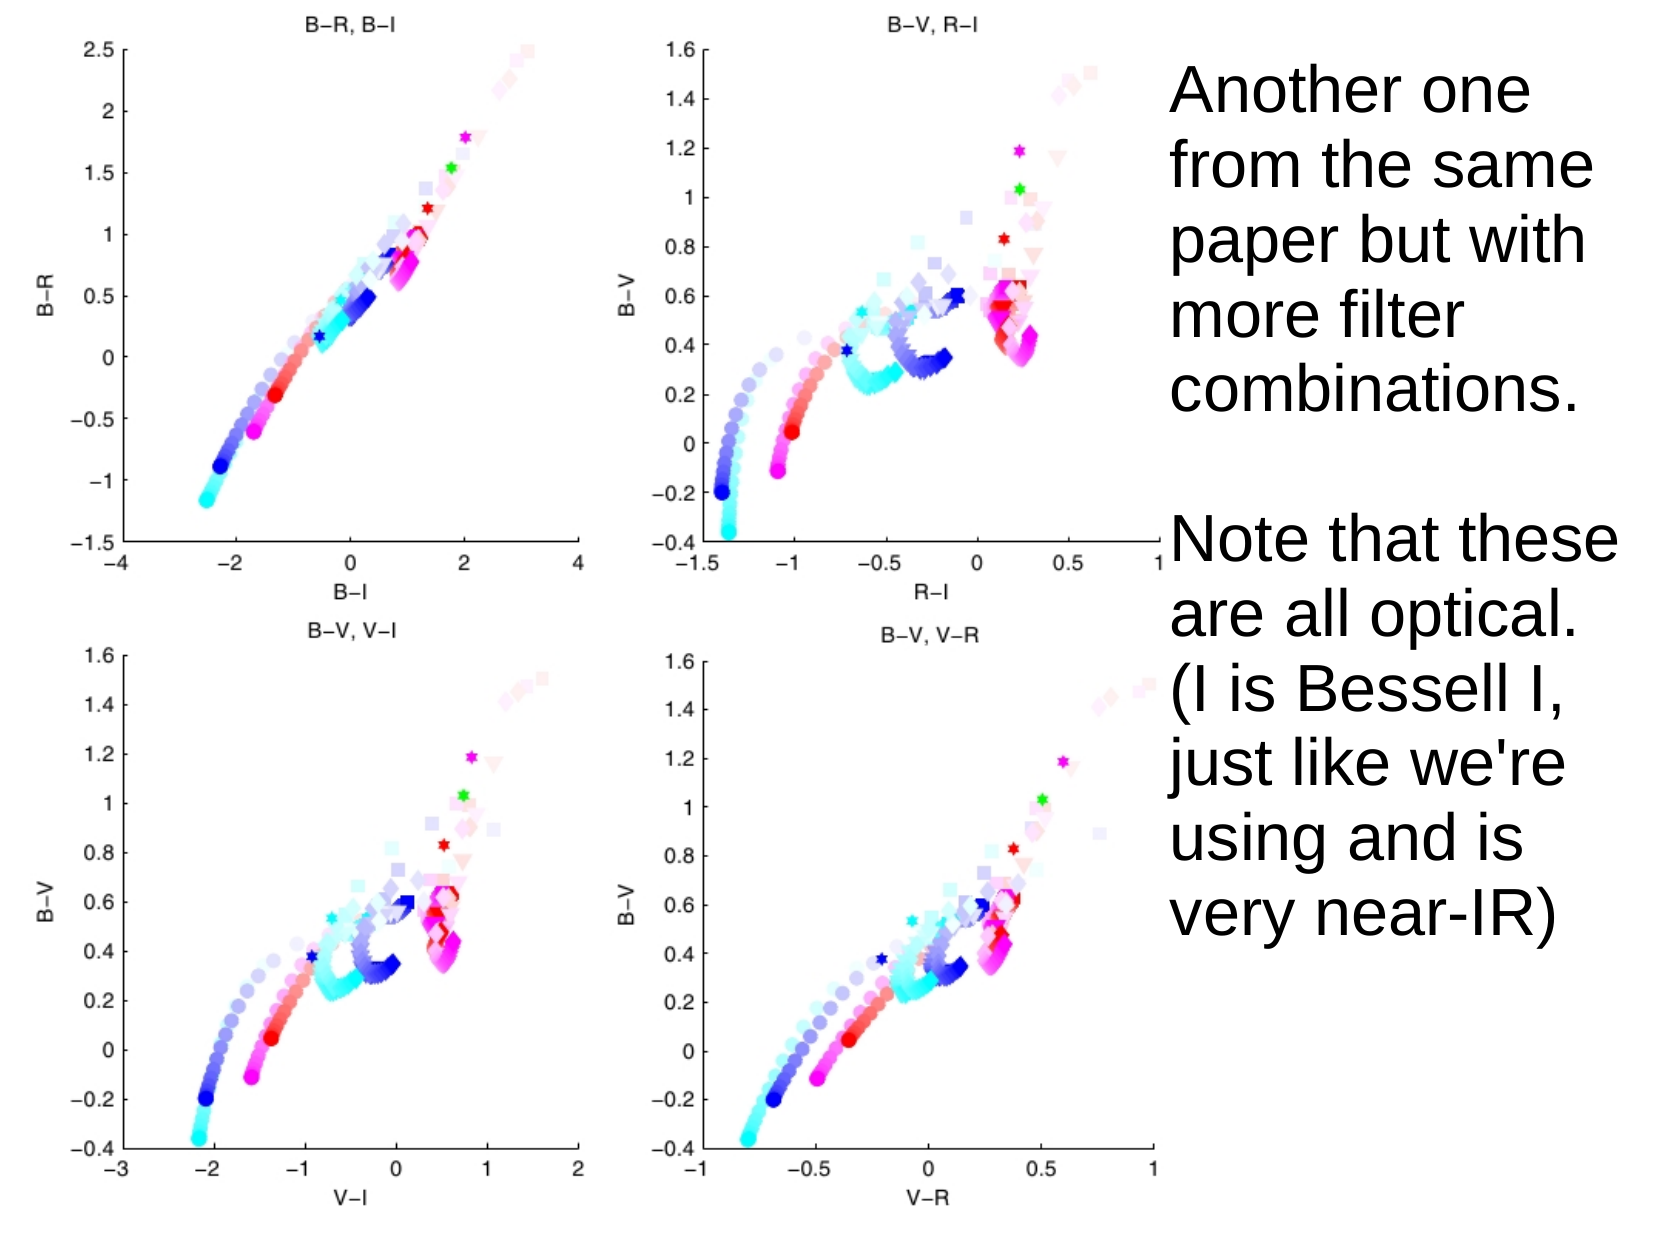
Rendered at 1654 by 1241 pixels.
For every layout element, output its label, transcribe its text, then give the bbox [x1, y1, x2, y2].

text_box Another one from the same paper but with more filter combinations. Note that these are all optical. (I is Bessell I, just like we're using and is very near-IR) [1155, 45, 1654, 957]
picture [0, 0, 1201, 1227]
